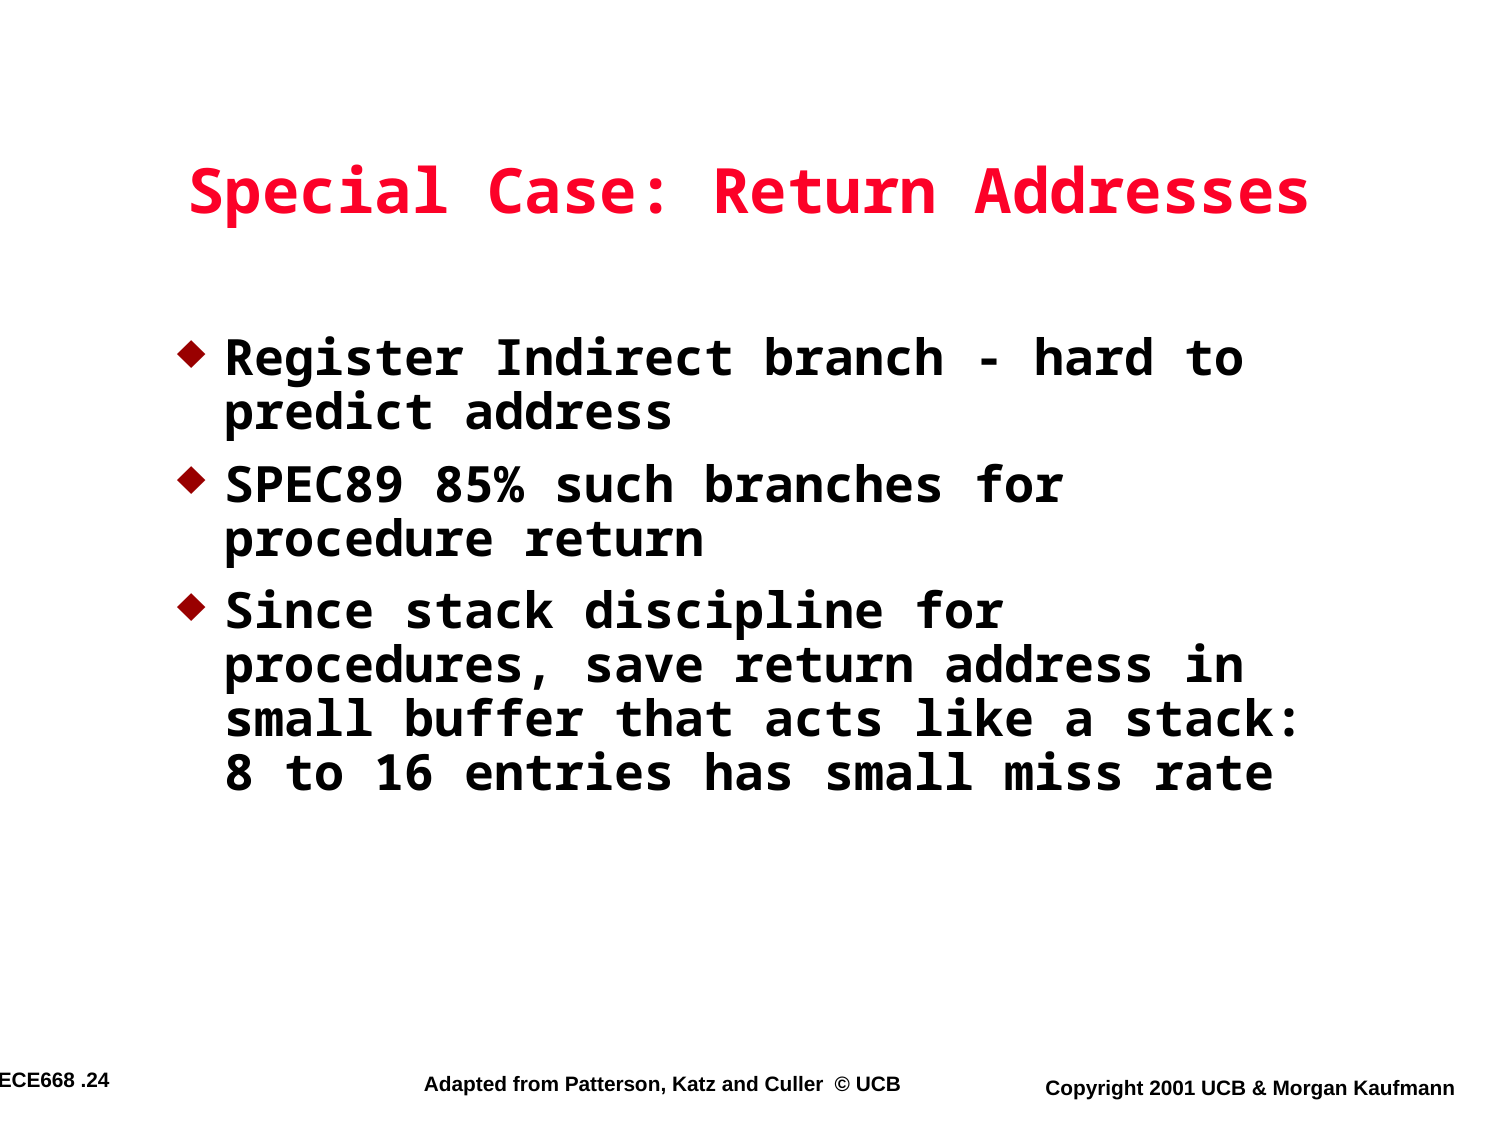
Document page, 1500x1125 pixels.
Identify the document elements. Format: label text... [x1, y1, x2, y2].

list Register Indirect branch - hard to predict address SPEC89 85% such branches for procedure return Since stack discipline for procedures, save return address in small buffer that acts like a stack: 8 to 16 entries has small miss rate [162, 324, 1338, 1001]
title Special Case: Return Addresses [162, 99, 1338, 288]
